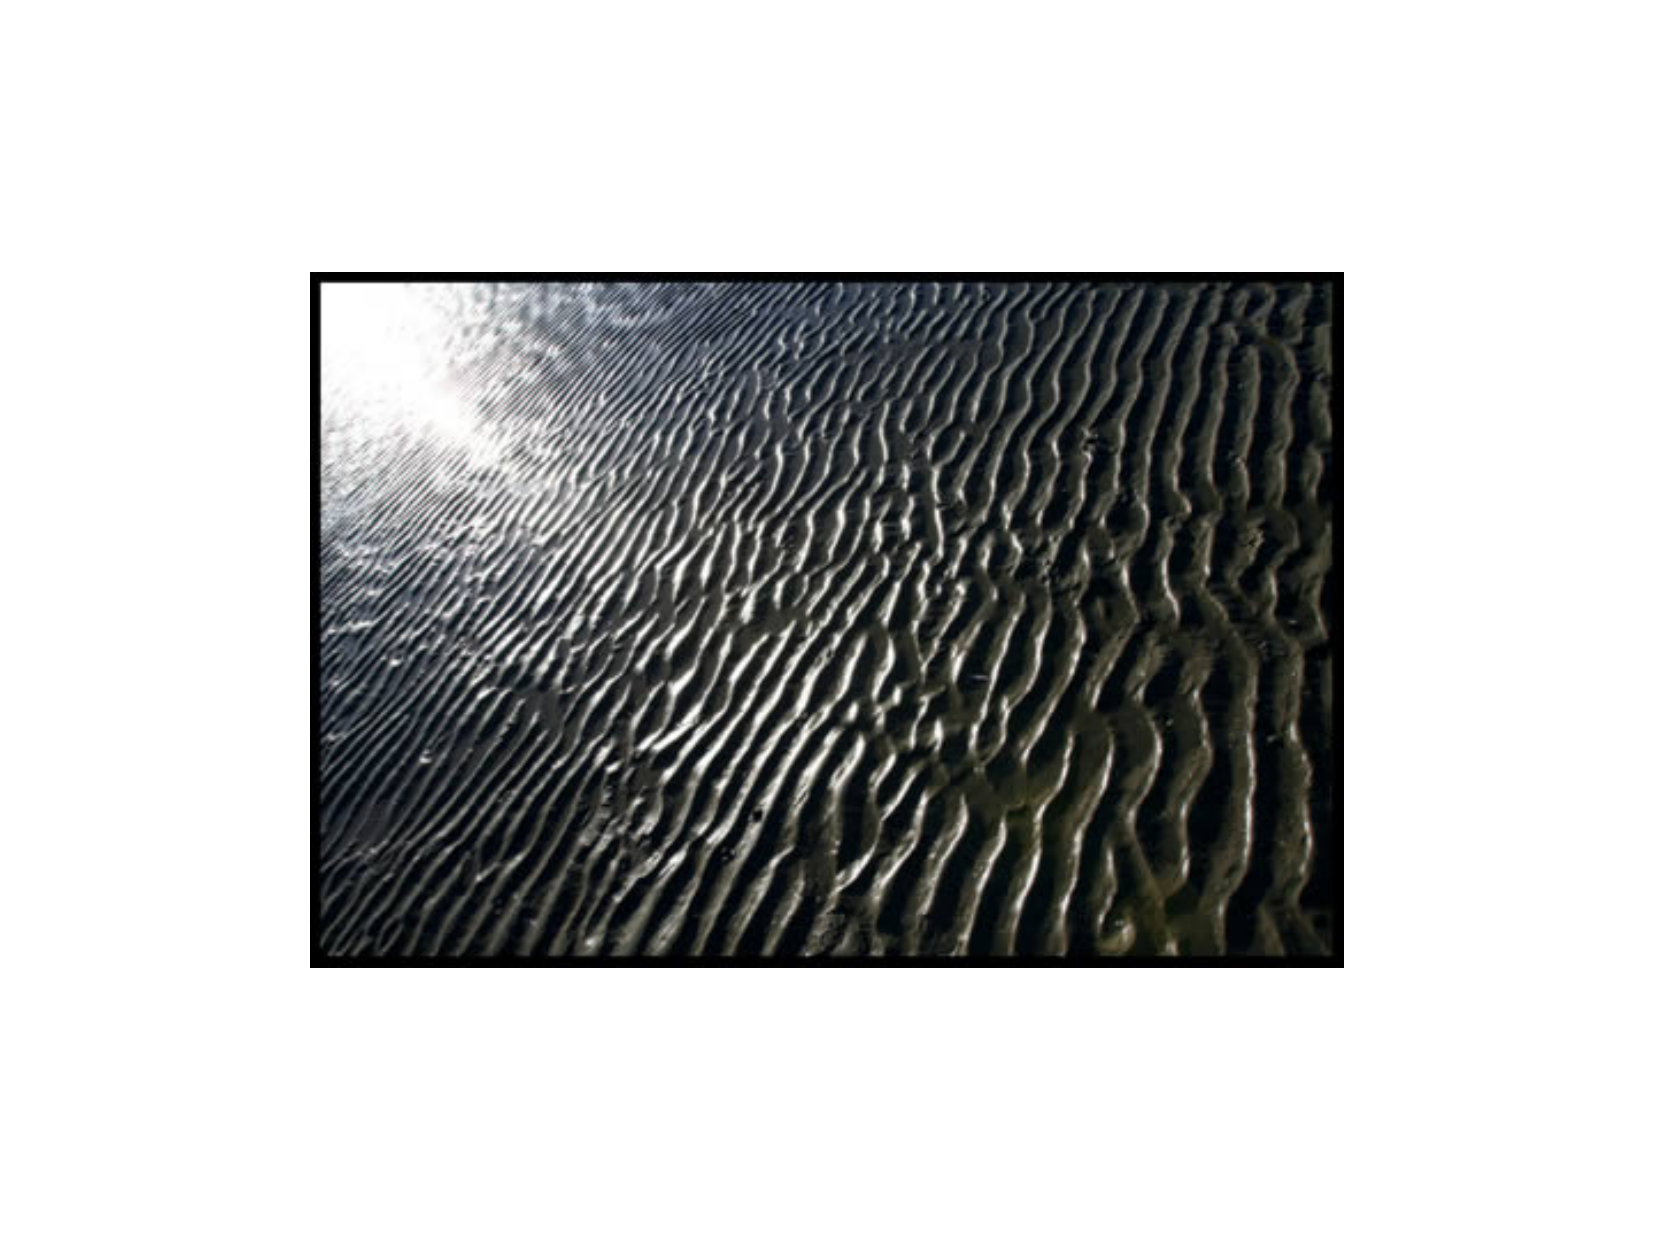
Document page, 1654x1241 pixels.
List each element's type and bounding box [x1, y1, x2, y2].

picture [310, 272, 1344, 968]
